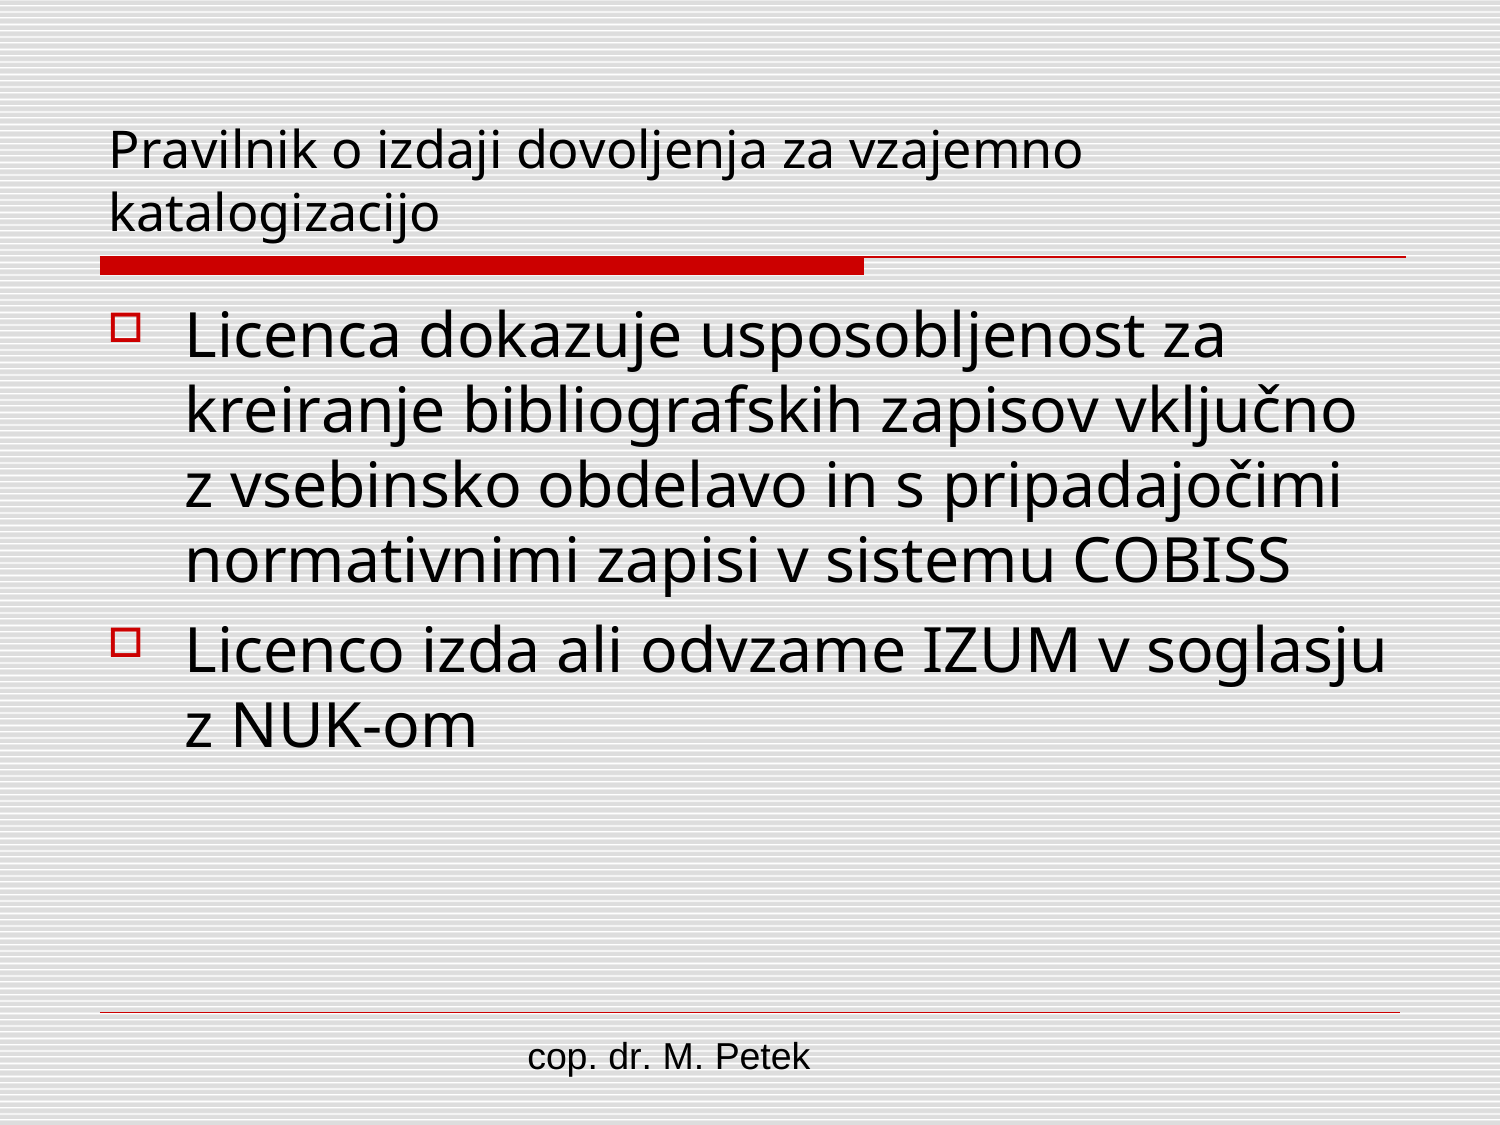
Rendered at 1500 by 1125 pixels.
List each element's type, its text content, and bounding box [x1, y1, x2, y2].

title Pravilnik o izdaji dovoljenja za vzajemno katalogizacijo [94, 49, 1407, 250]
picture [0, 0, 1500, 1125]
list Licenca dokazuje usposobljenost za kreiranje bibliografskih zapisov vključno z vsebinsko obdelavo in s pripadajočimi normativnimi zapisi v sistemu COBISS Licenco izda ali odvzame IZUM v soglasju z NUK-om [92, 287, 1406, 988]
